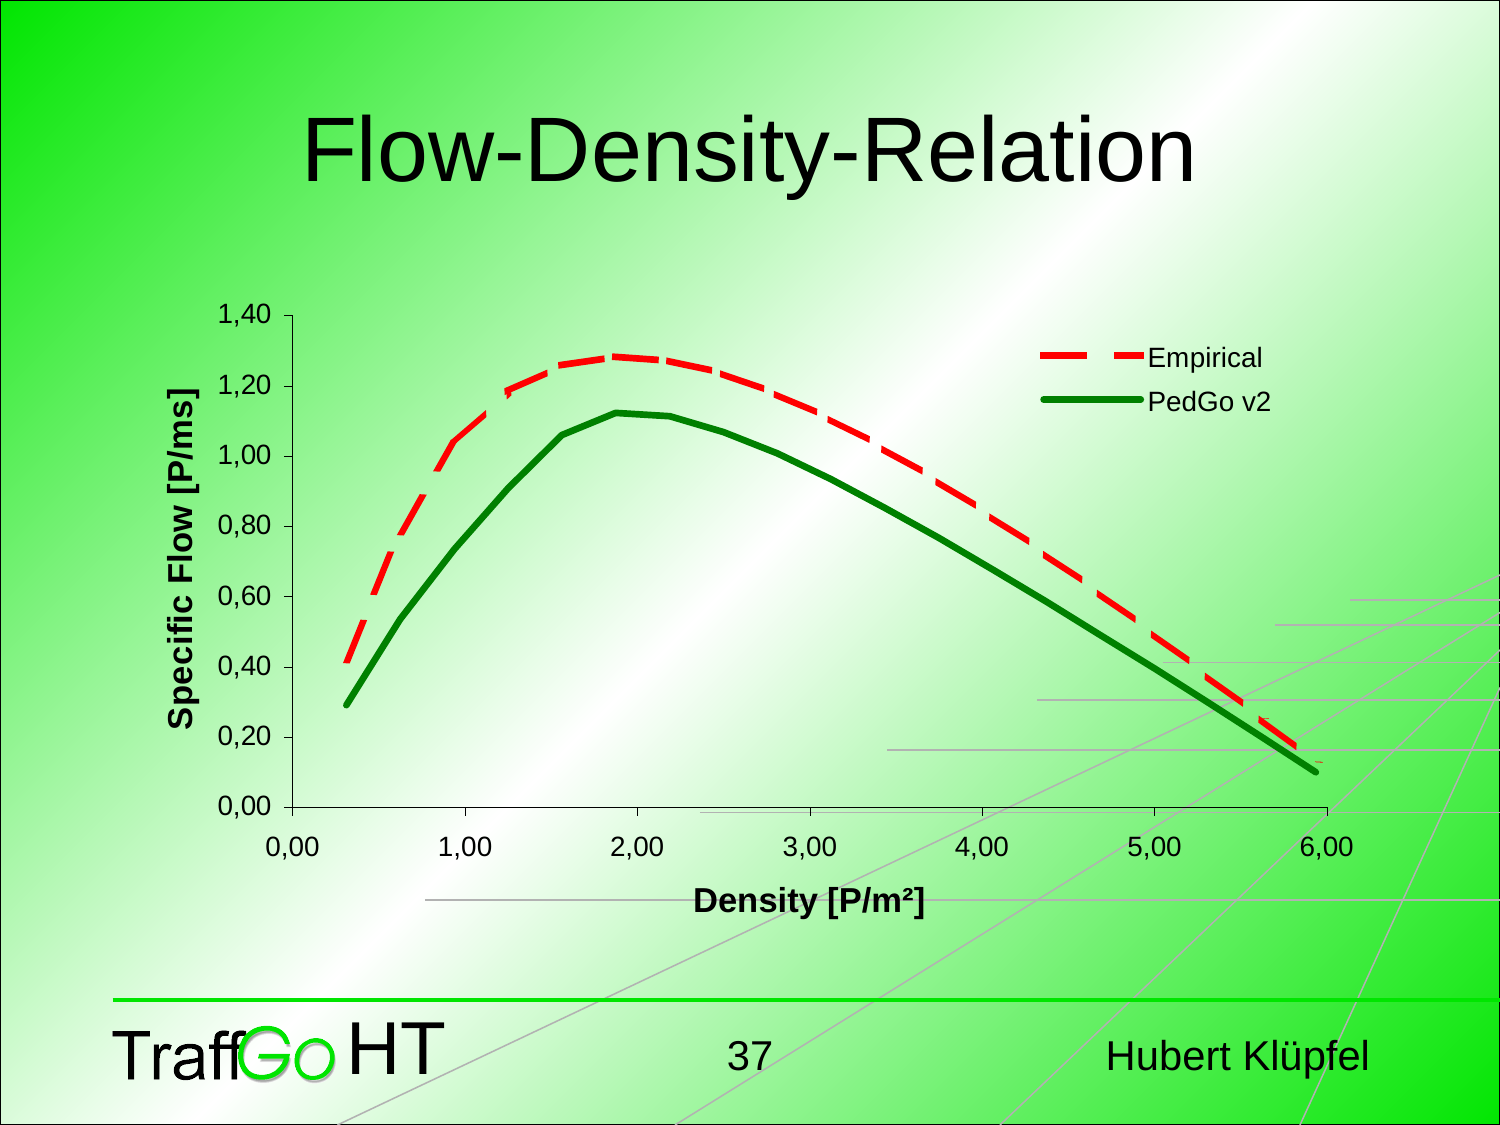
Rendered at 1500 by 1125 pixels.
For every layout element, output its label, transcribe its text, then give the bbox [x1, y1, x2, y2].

picture [112, 277, 1388, 947]
picture [112, 1024, 338, 1085]
title Flow-Density-Relation [112, 87, 1388, 213]
